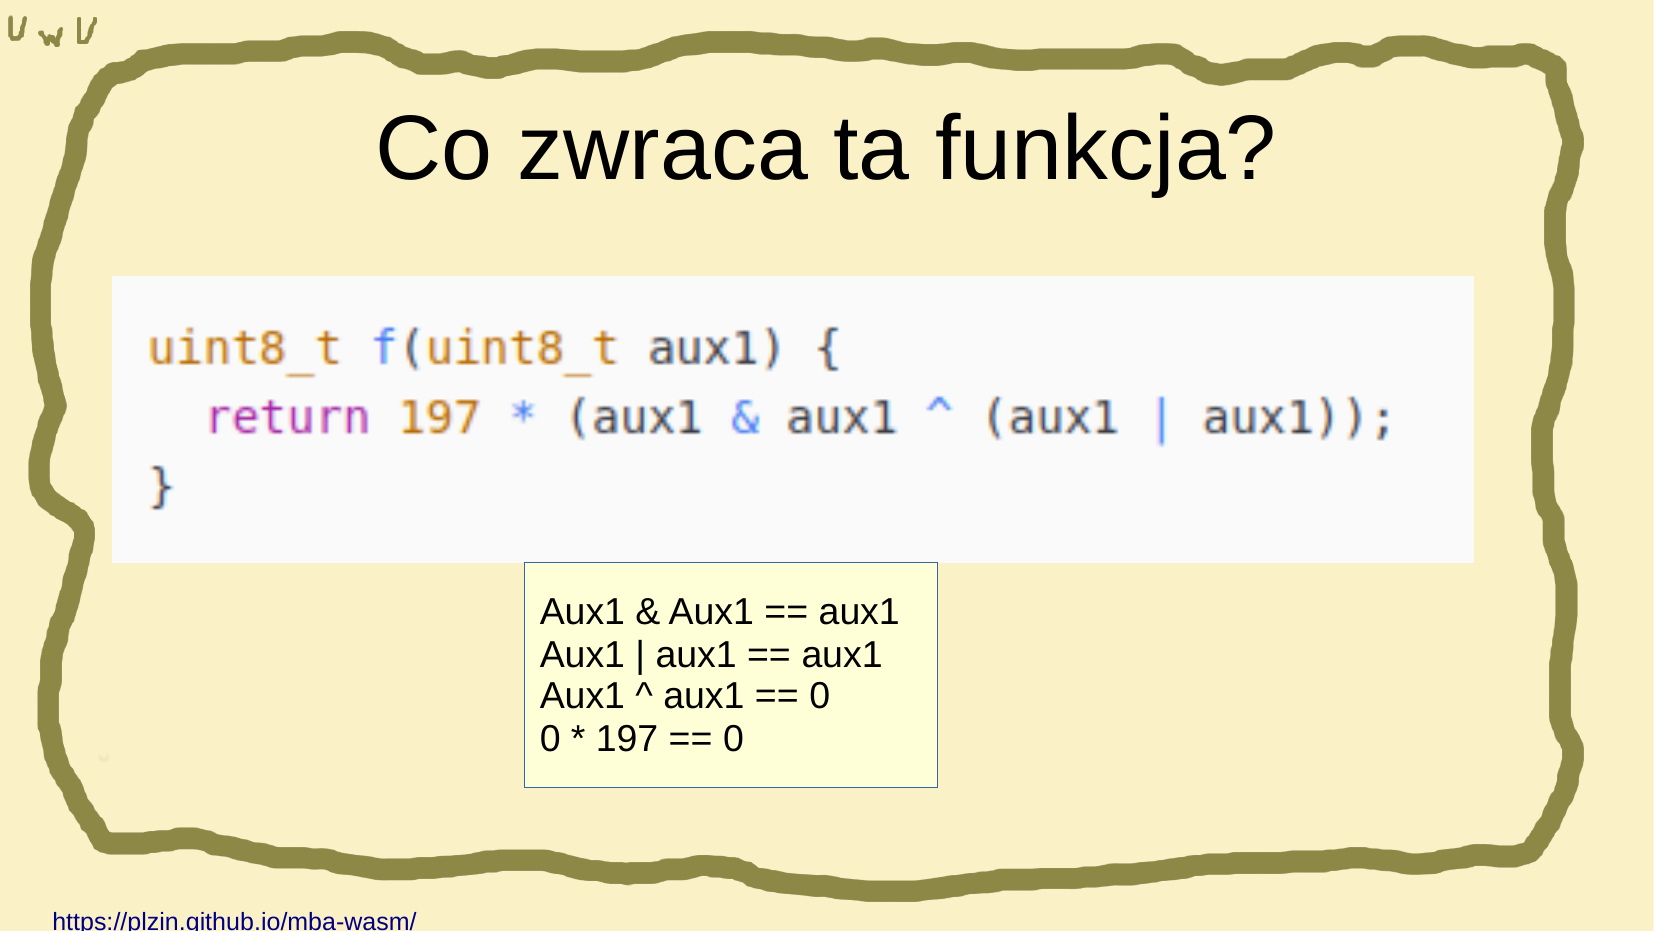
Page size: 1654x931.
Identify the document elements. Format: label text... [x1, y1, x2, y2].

text_box https://plzin.github.io/mba-wasm/ [37, 900, 601, 931]
picture [0, 0, 1654, 931]
title Co zwraca ta funkcja? [82, 69, 1571, 226]
text_box Aux1 & Aux1 == aux1 Aux1 | aux1 == aux1 Aux1 ^ aux1 == 0 0 * 197 == 0 [524, 562, 938, 788]
